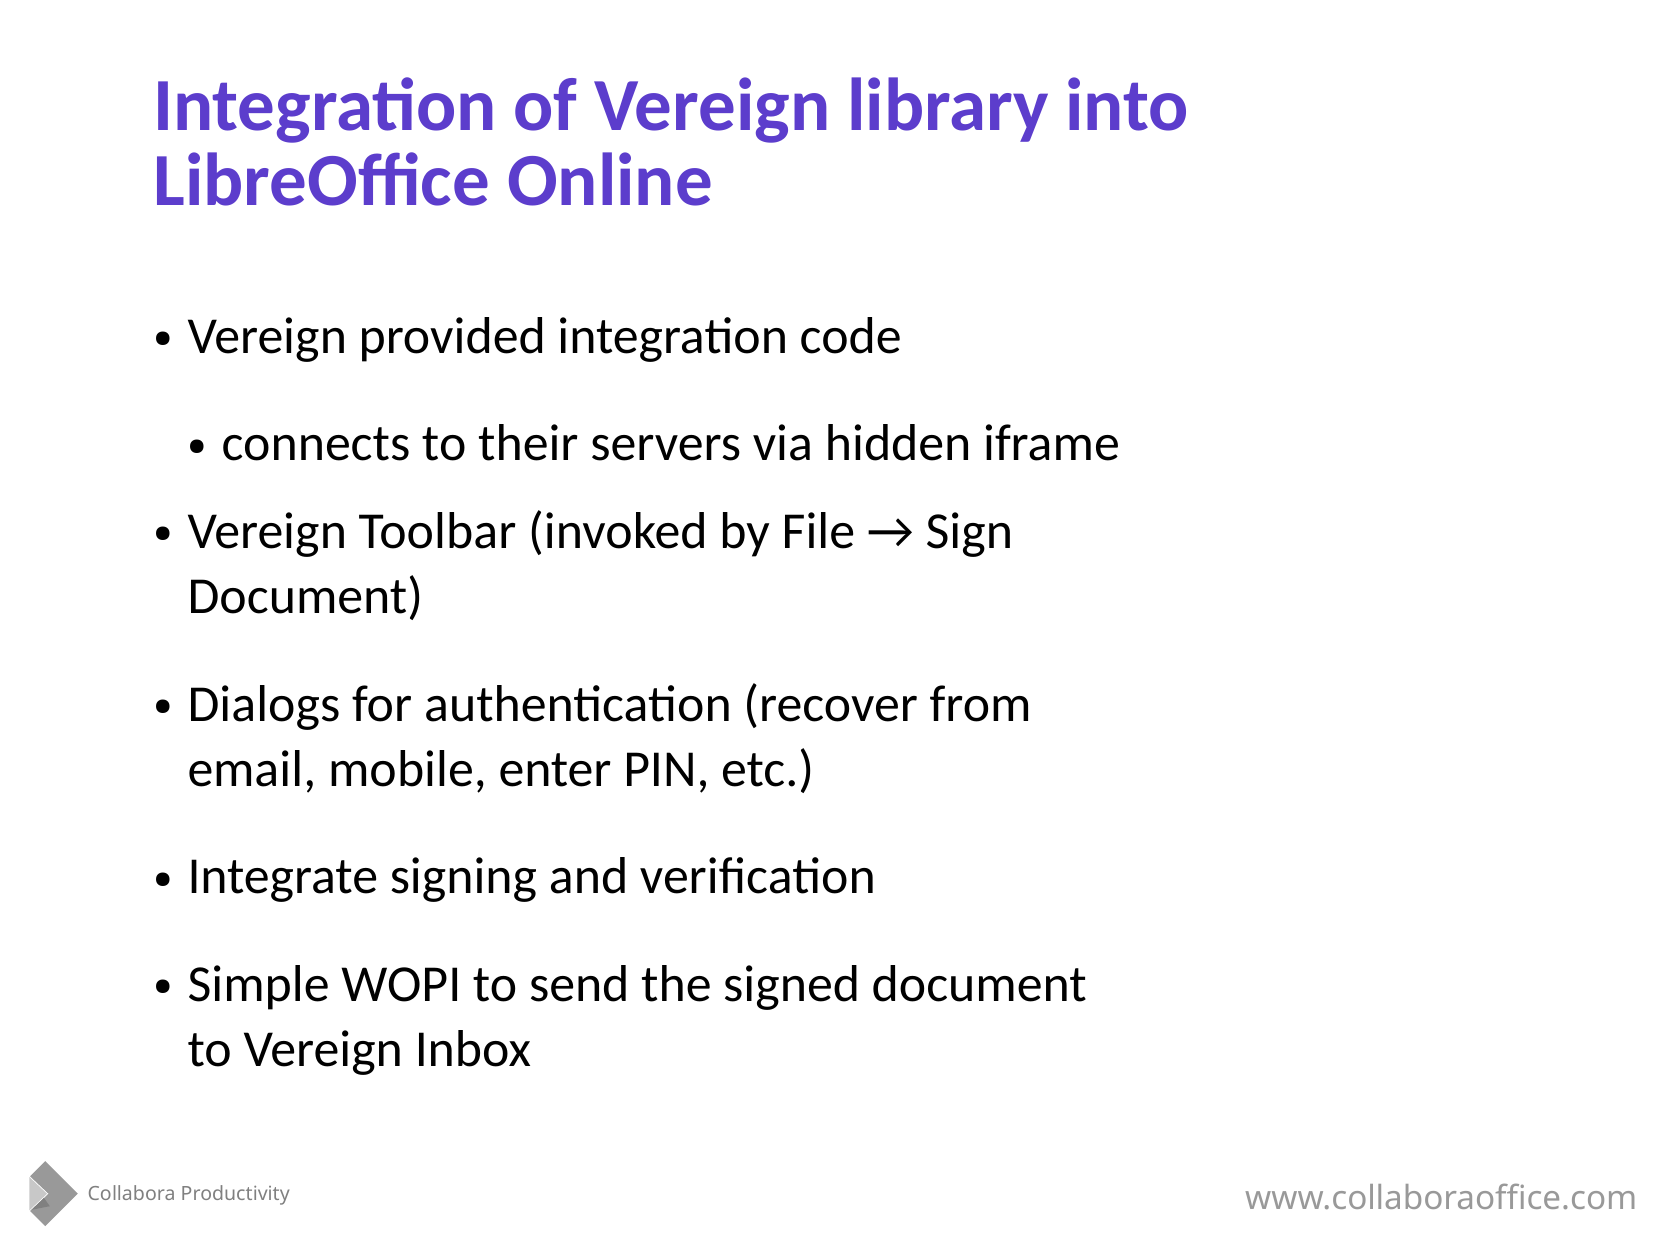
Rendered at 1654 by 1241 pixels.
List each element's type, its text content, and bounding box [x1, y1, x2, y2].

list Vereign provided integration code connects to their servers via hidden iframe Vereign Toolbar (invoked by File → Sign Document) Dialogs for authentication (recover from email, mobile, enter PIN, etc.) Integrate signing and verification Simple WOPI to send the signed document to Vereign Inbox [153, 301, 1134, 1146]
title Integration of Vereign library into LibreOffice Online [153, 35, 1477, 225]
